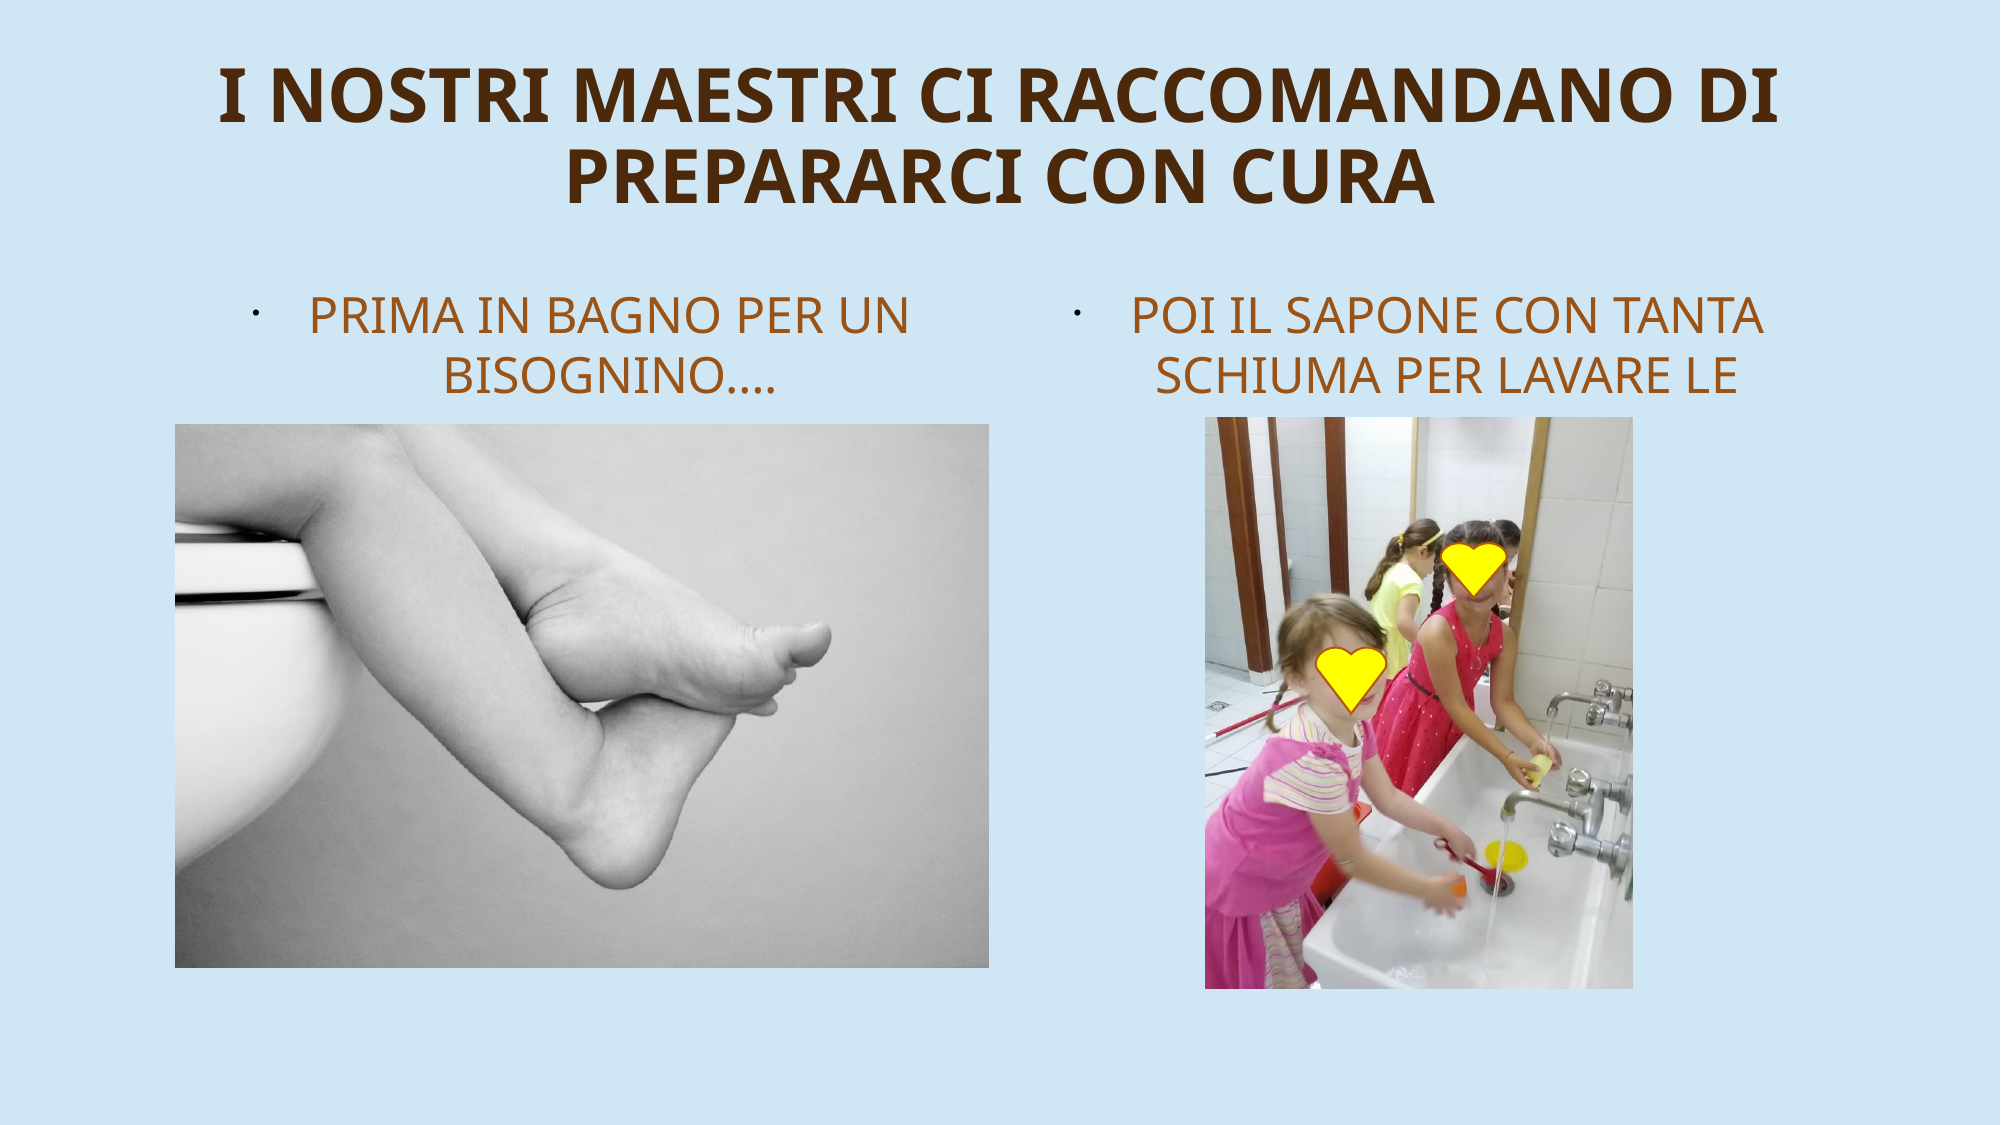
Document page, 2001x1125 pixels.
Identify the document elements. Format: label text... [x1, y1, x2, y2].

picture [175, 424, 989, 968]
list PRIMA IN BAGNO PER UN BISOGNINO…. [175, 275, 989, 411]
picture [1205, 417, 1633, 989]
list POI IL SAPONE CON TANTA SCHIUMA PER LAVARE LE MANI [1012, 275, 1826, 411]
text_box [1315, 647, 1387, 714]
text_box [1440, 543, 1507, 598]
title I NOSTRI MAESTRI CI RACCOMANDANO DI PREPARARCI CON CURA [174, 50, 1825, 250]
